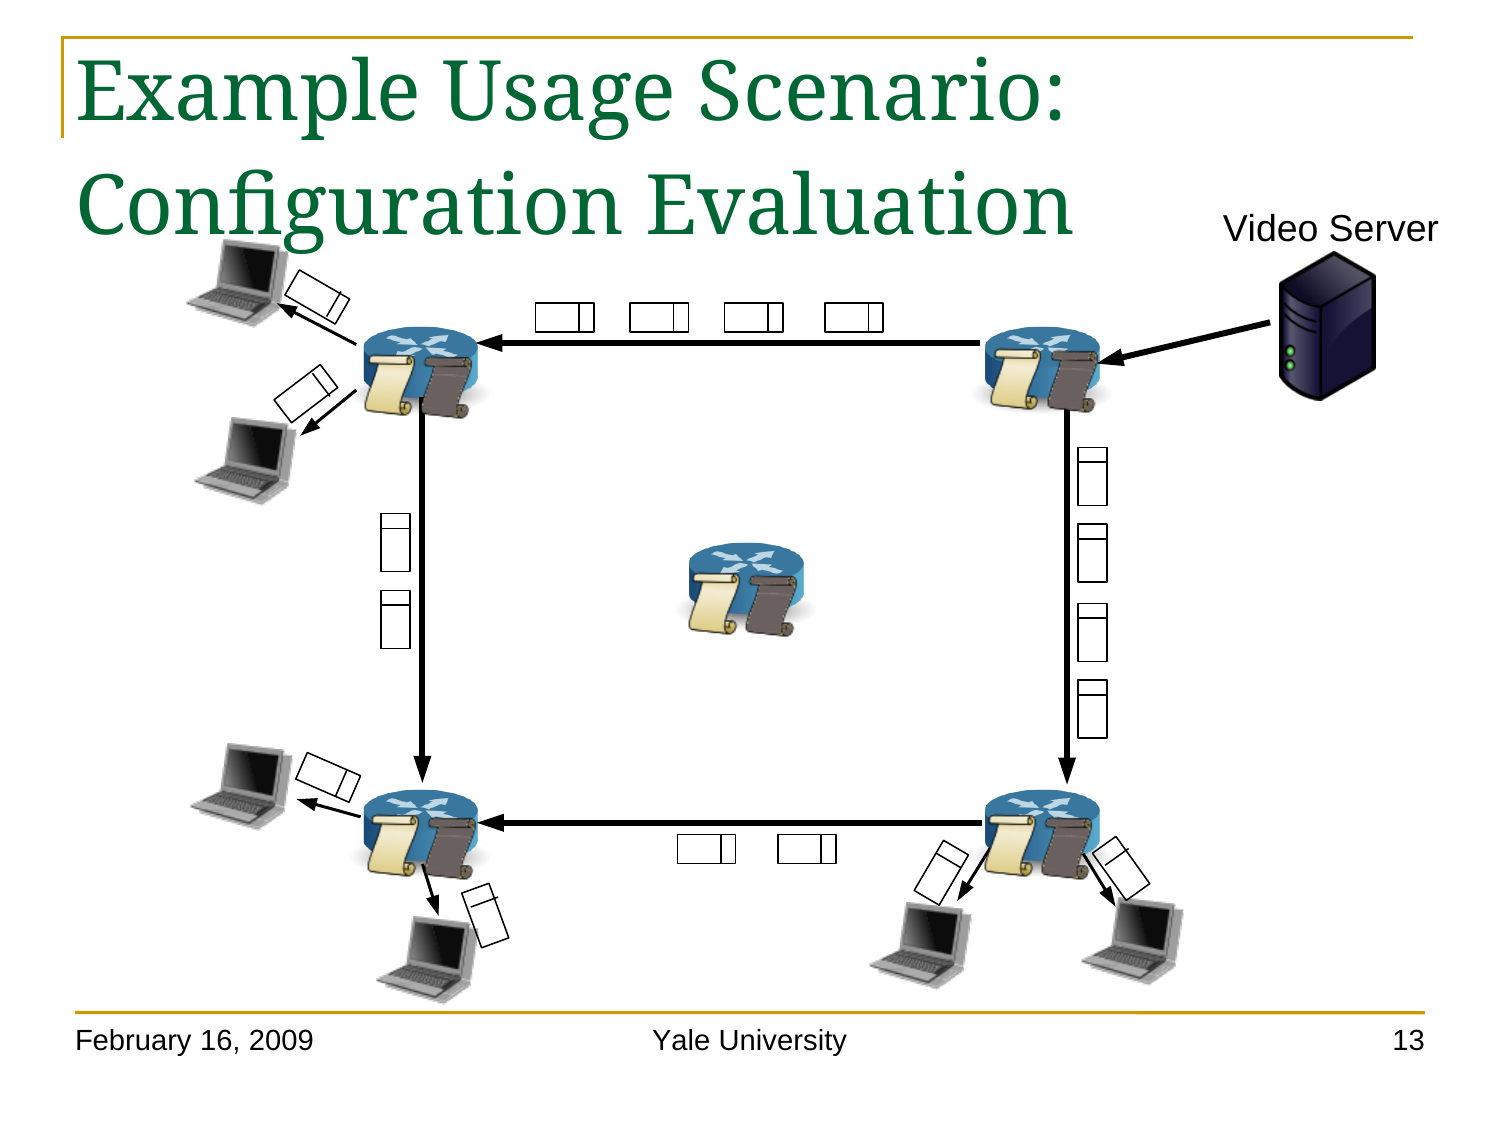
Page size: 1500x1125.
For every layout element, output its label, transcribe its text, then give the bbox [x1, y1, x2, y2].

picture [1279, 257, 1376, 401]
picture [337, 774, 359, 800]
text_box Video Server [1208, 196, 1455, 257]
picture [336, 774, 513, 888]
picture [661, 527, 839, 642]
picture [868, 901, 976, 993]
picture [193, 416, 301, 509]
picture [1080, 896, 1188, 989]
picture [189, 742, 297, 834]
title Example Usage Scenario: Configuration Evaluation [75, 48, 1425, 243]
picture [957, 311, 1135, 425]
picture [957, 850, 966, 866]
picture [1095, 838, 1135, 888]
picture [185, 238, 293, 331]
picture [957, 774, 1135, 888]
picture [336, 774, 343, 790]
picture [287, 285, 293, 298]
picture [336, 311, 513, 425]
picture [336, 311, 341, 319]
picture [471, 915, 483, 946]
picture [375, 915, 483, 1008]
